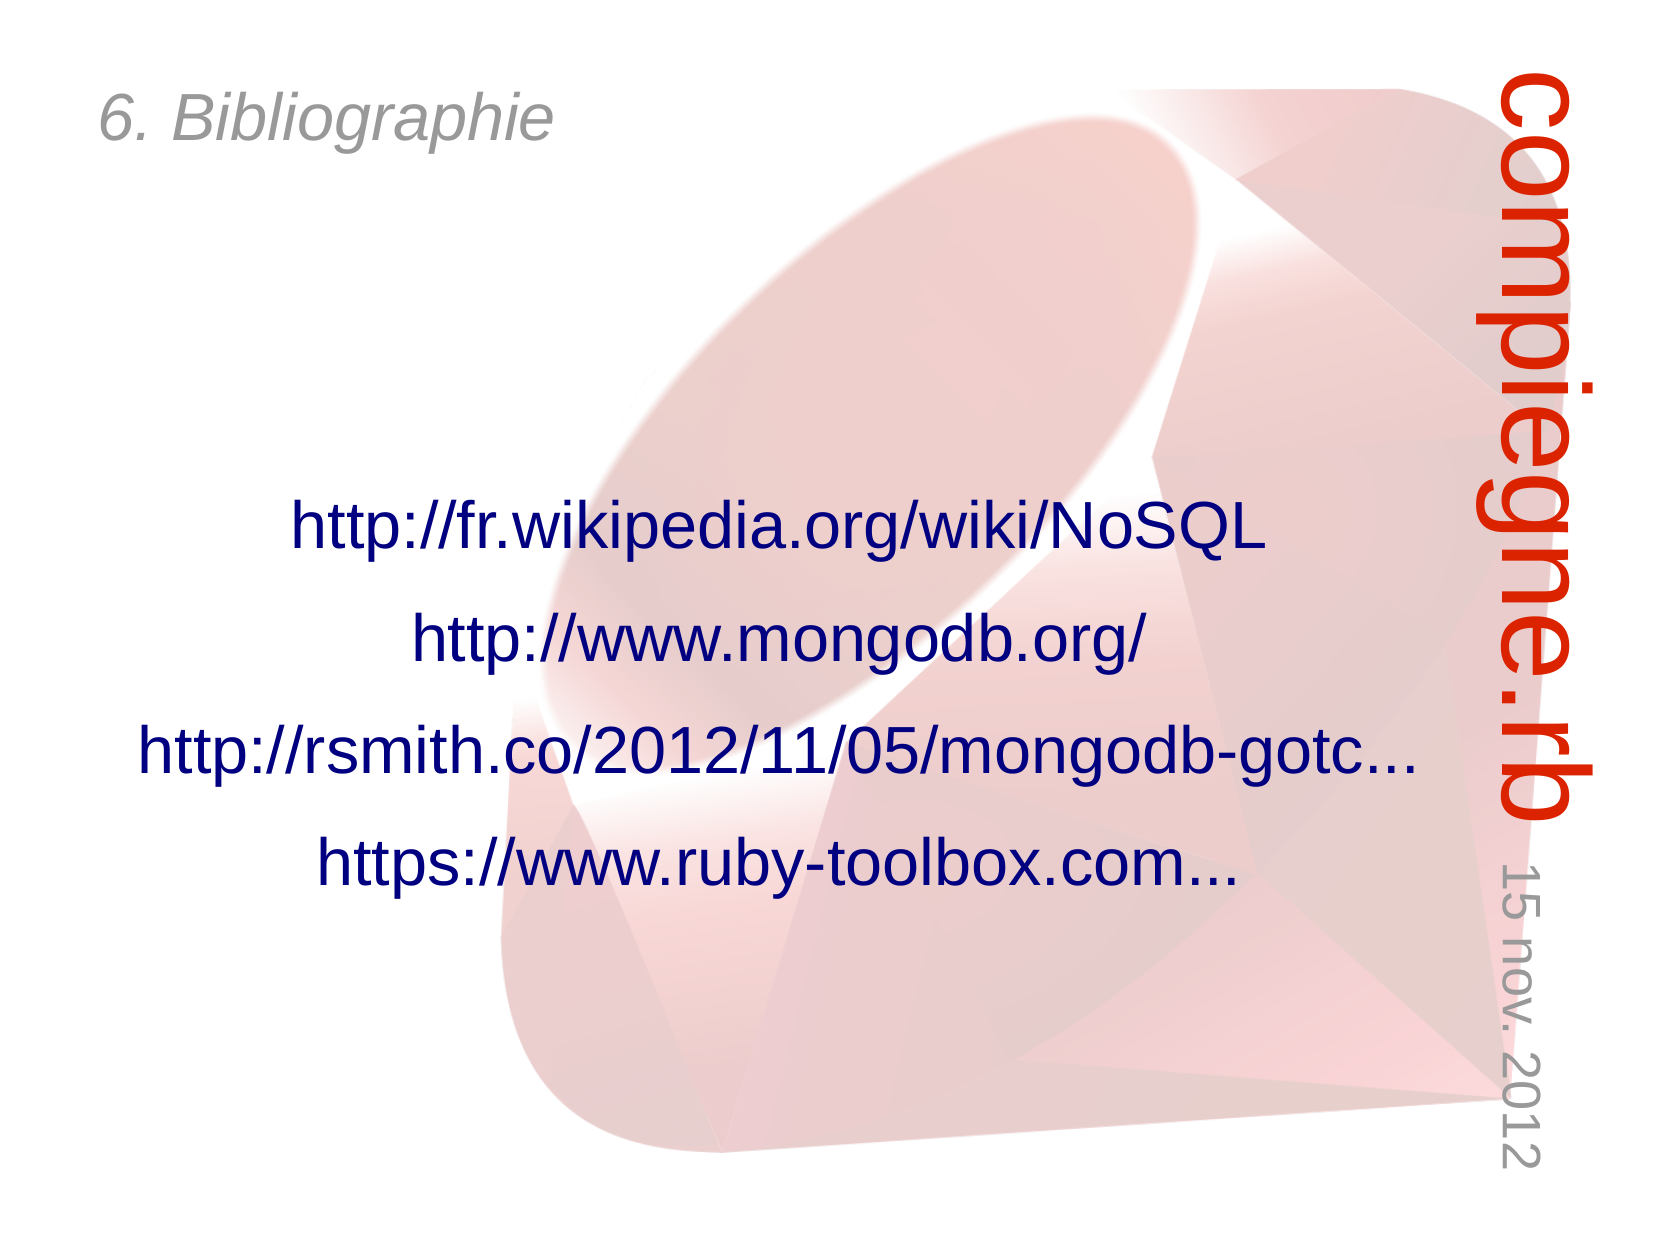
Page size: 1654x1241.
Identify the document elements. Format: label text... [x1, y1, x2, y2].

picture [484, 64, 1442, 188]
title compiegne.rb 15 nov. 2012 [1442, 23, 1650, 1217]
subtitle http://fr.wikipedia.org/wiki/NoSQL http://www.mongodb.org/ http://rsmith.co/2012/11/05/mongodb-gotc... https://www.ruby-toolbox.com... [82, 188, 1477, 1162]
text_box 6. Bibliographie [82, 73, 1090, 166]
